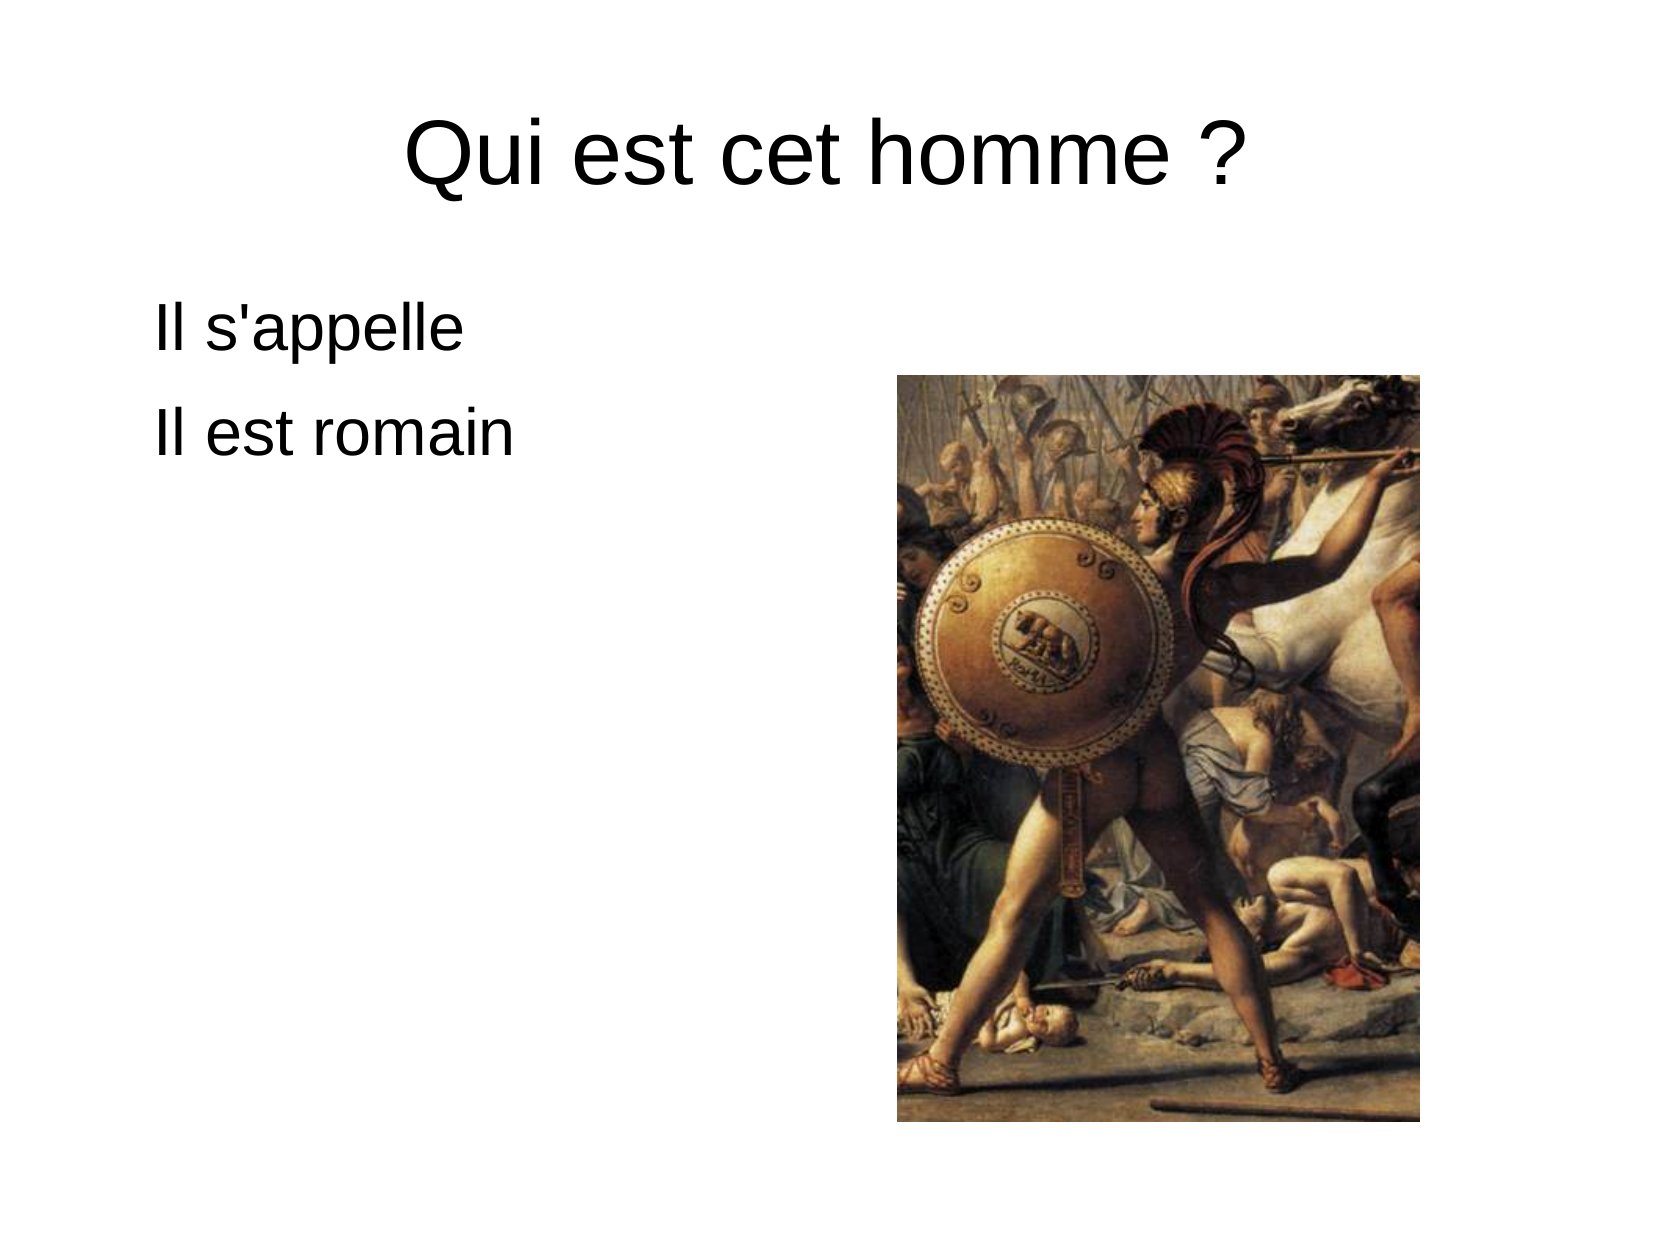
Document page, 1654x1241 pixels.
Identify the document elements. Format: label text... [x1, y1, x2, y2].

title Qui est cet homme ? [82, 49, 1571, 257]
picture [897, 375, 1420, 1123]
list Il s'appelle Il est romain [82, 290, 1571, 1109]
